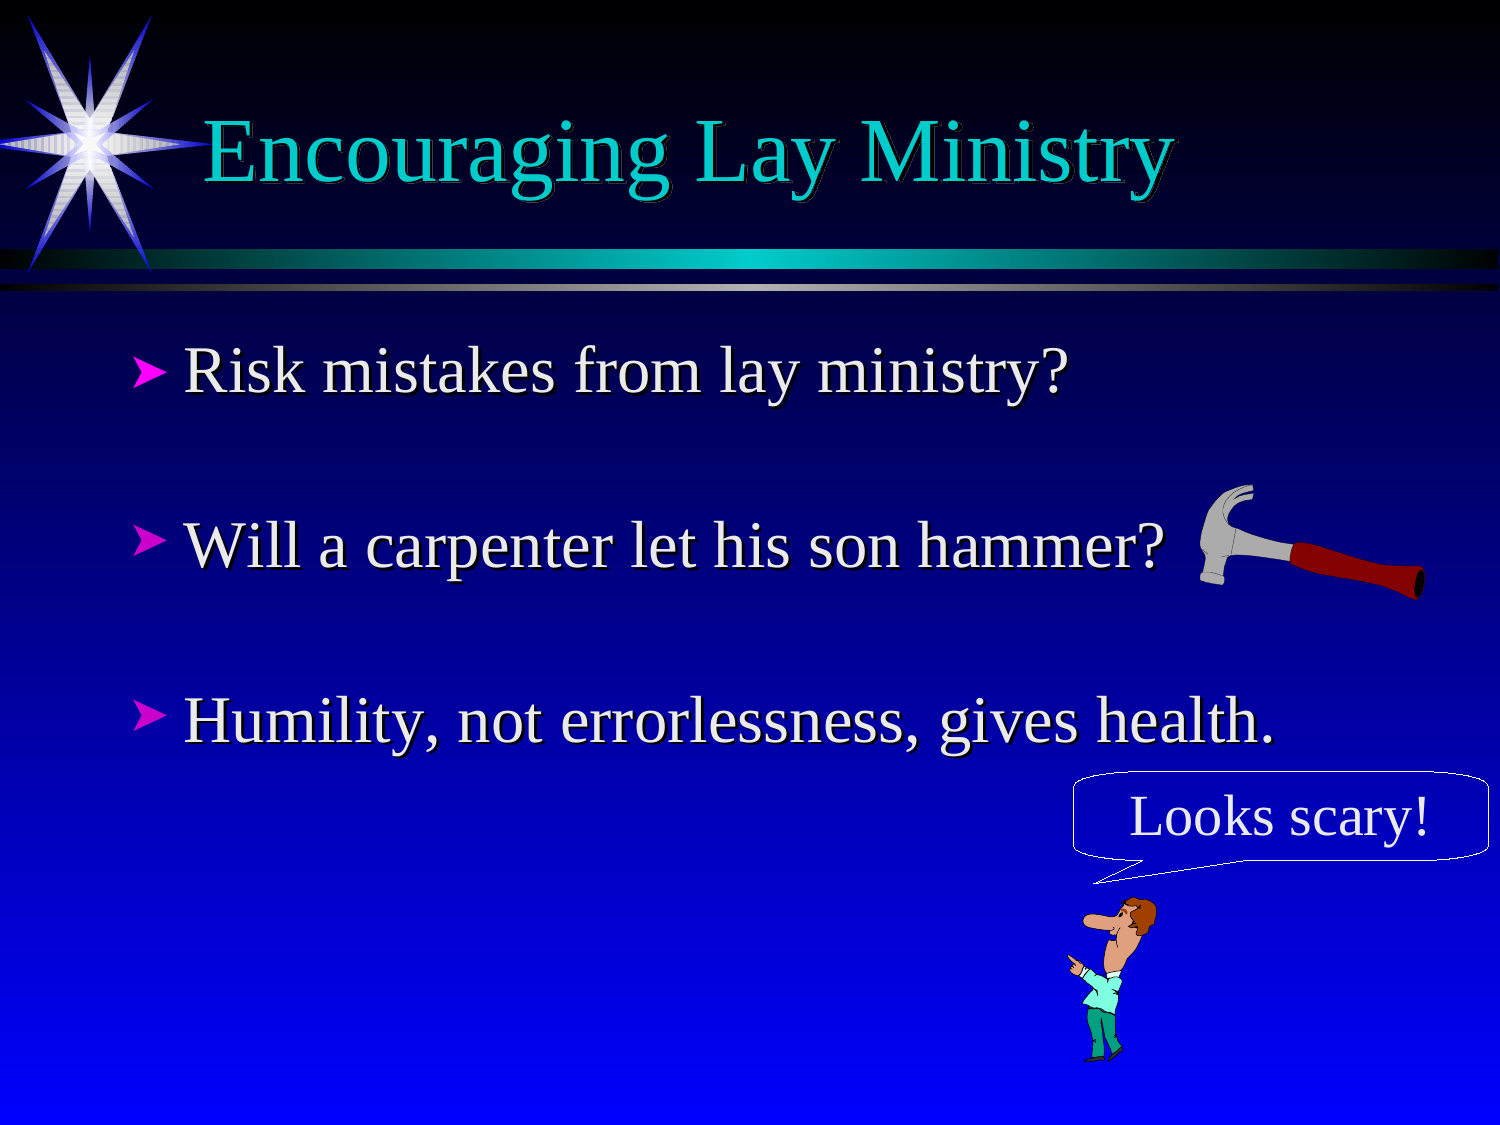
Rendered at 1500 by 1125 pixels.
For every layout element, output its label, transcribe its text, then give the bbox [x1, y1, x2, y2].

text_box you [40, 233, 52, 239]
text_box Humility, not errorlessness, gives health. [112, 675, 1388, 1038]
text_box Will a carpenter let his son hammer? [112, 499, 1388, 663]
list Risk mistakes from lay ministry? [112, 324, 1388, 499]
title Encouraging Lay Ministry [187, 56, 1463, 244]
picture [1200, 484, 1426, 601]
text_box you [127, 233, 139, 239]
chart [1066, 896, 1158, 1063]
text_box Looks scary! [1073, 771, 1489, 884]
